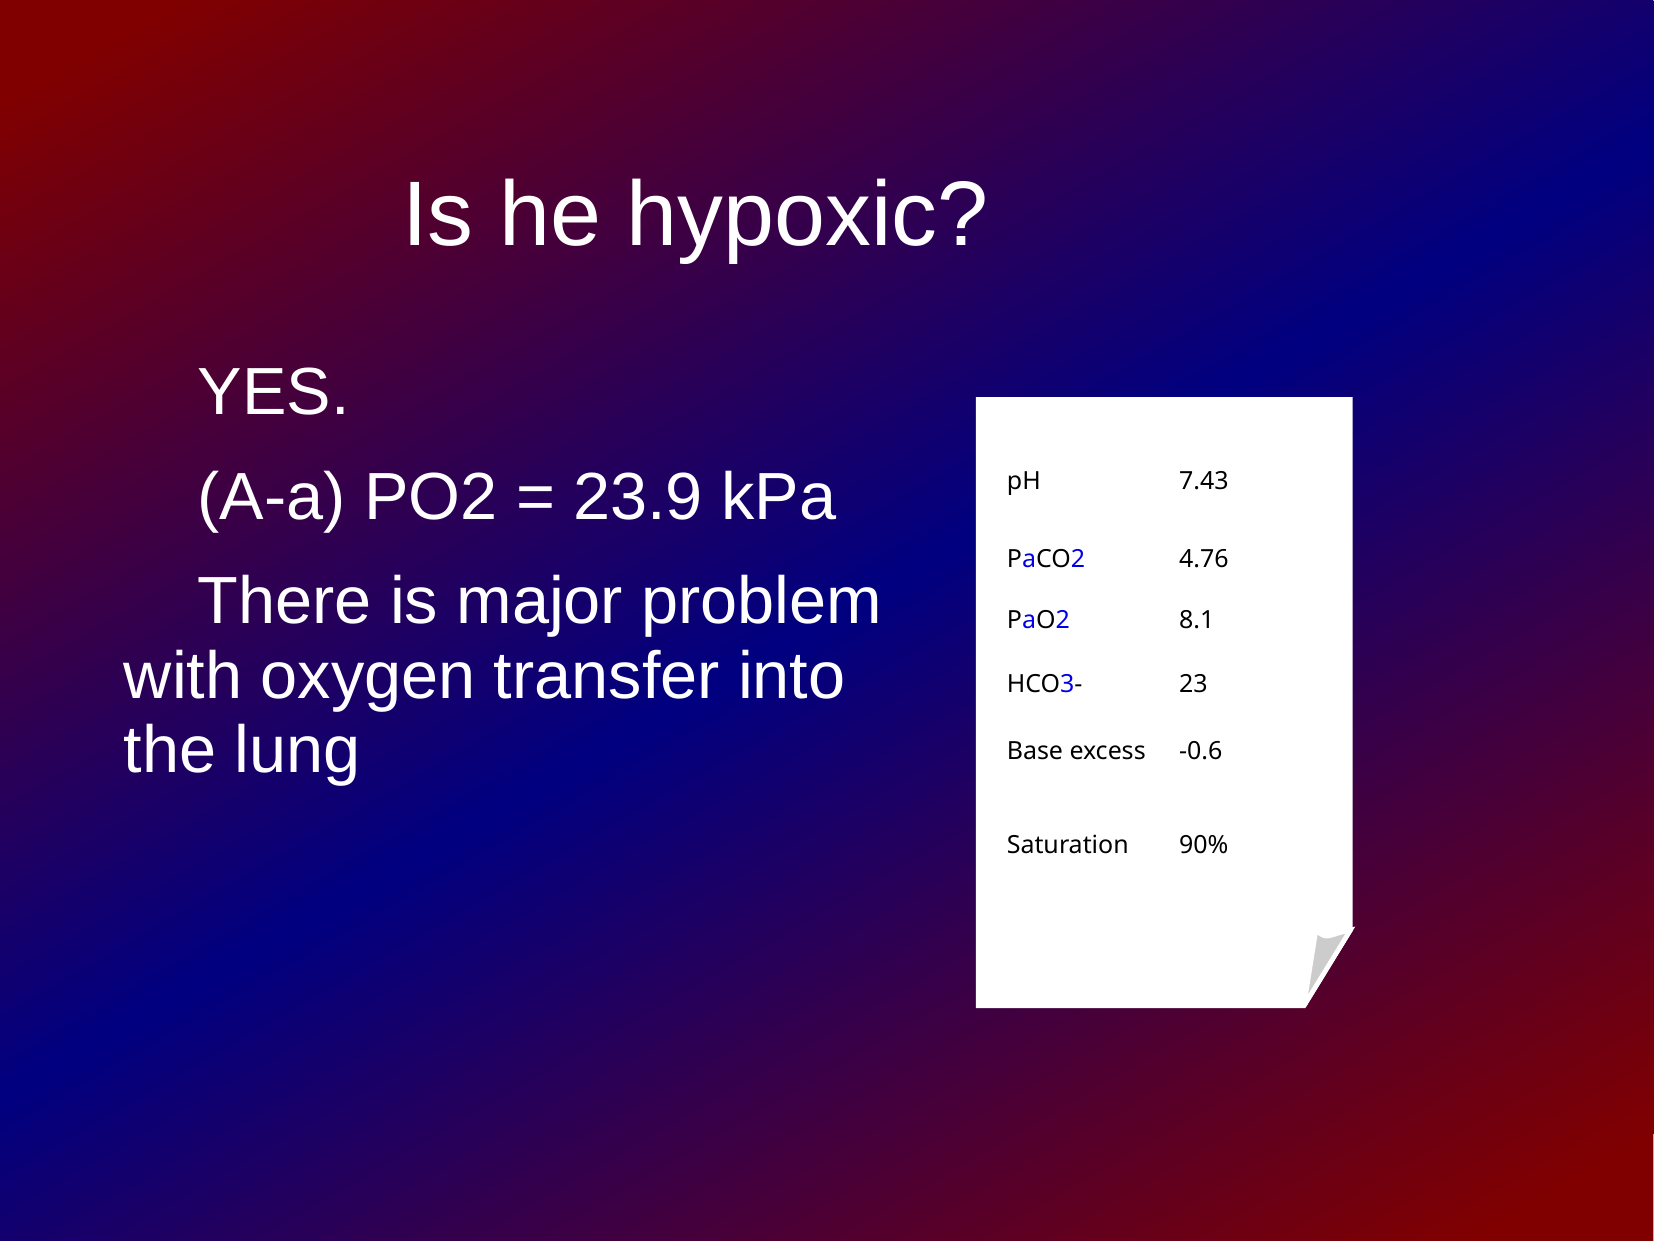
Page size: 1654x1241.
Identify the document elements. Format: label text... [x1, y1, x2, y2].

table_header pH [992, 455, 1164, 533]
table_cell 23 [1164, 658, 1337, 725]
table_cell Saturation [992, 819, 1164, 909]
table_header 7.43 [1164, 455, 1337, 533]
table_cell PaO2 [992, 594, 1164, 658]
text_box [978, 399, 1351, 1006]
table_cell 8.1 [1164, 594, 1337, 658]
table_cell HCO3- [992, 658, 1164, 725]
table_cell -0.6 [1164, 725, 1337, 819]
list YES. (A-a) PO2 = 23.9 kPa There is major problem with oxygen transfer into the lung [123, 354, 910, 996]
table_cell Base excess [992, 725, 1164, 819]
title Is he hypoxic? [124, 110, 1268, 317]
table_cell PaCO2 [992, 533, 1164, 594]
table_cell 90% [1164, 819, 1337, 909]
table_cell 4.76 [1164, 533, 1337, 594]
